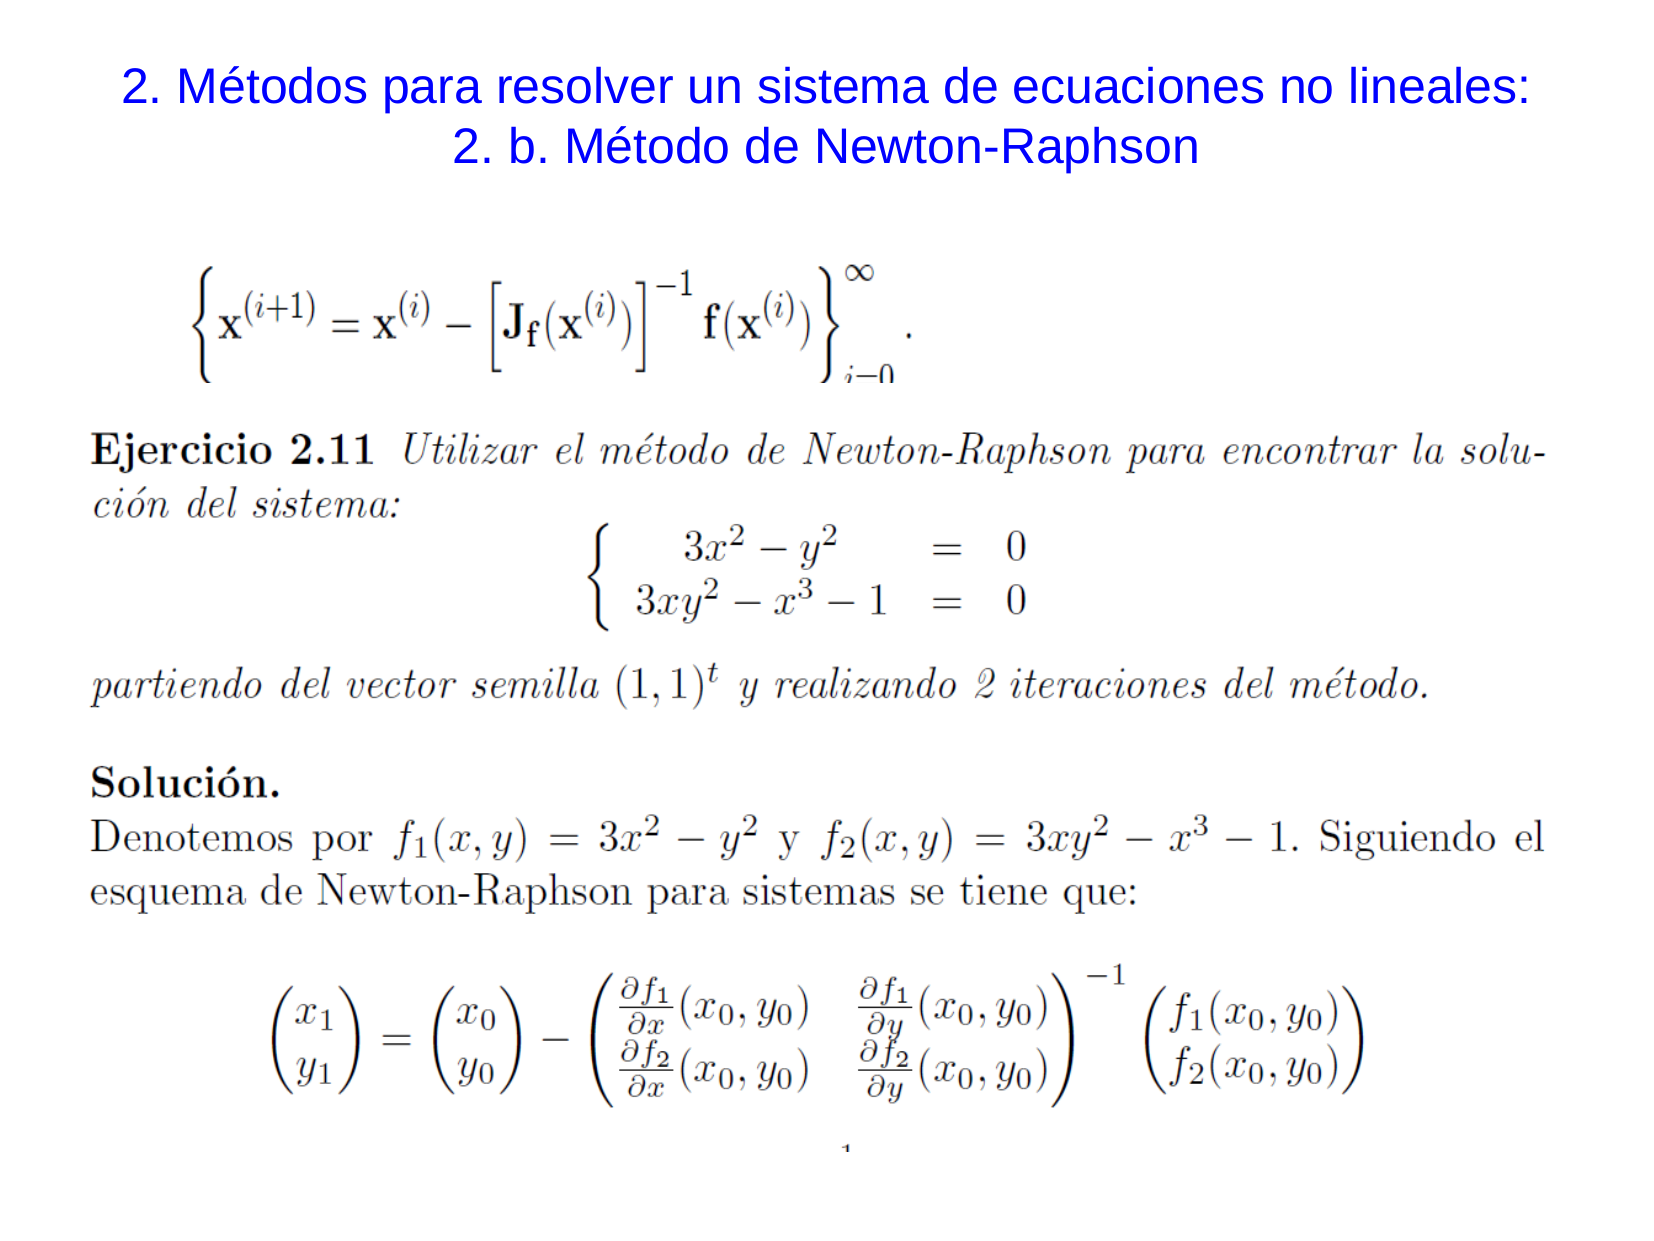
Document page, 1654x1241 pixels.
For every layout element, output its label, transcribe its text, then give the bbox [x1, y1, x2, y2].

picture [59, 177, 1565, 1152]
title 2. Métodos para resolver un sistema de ecuaciones no lineales: 2. b. Método de Newton-Raphson [82, 49, 1571, 178]
